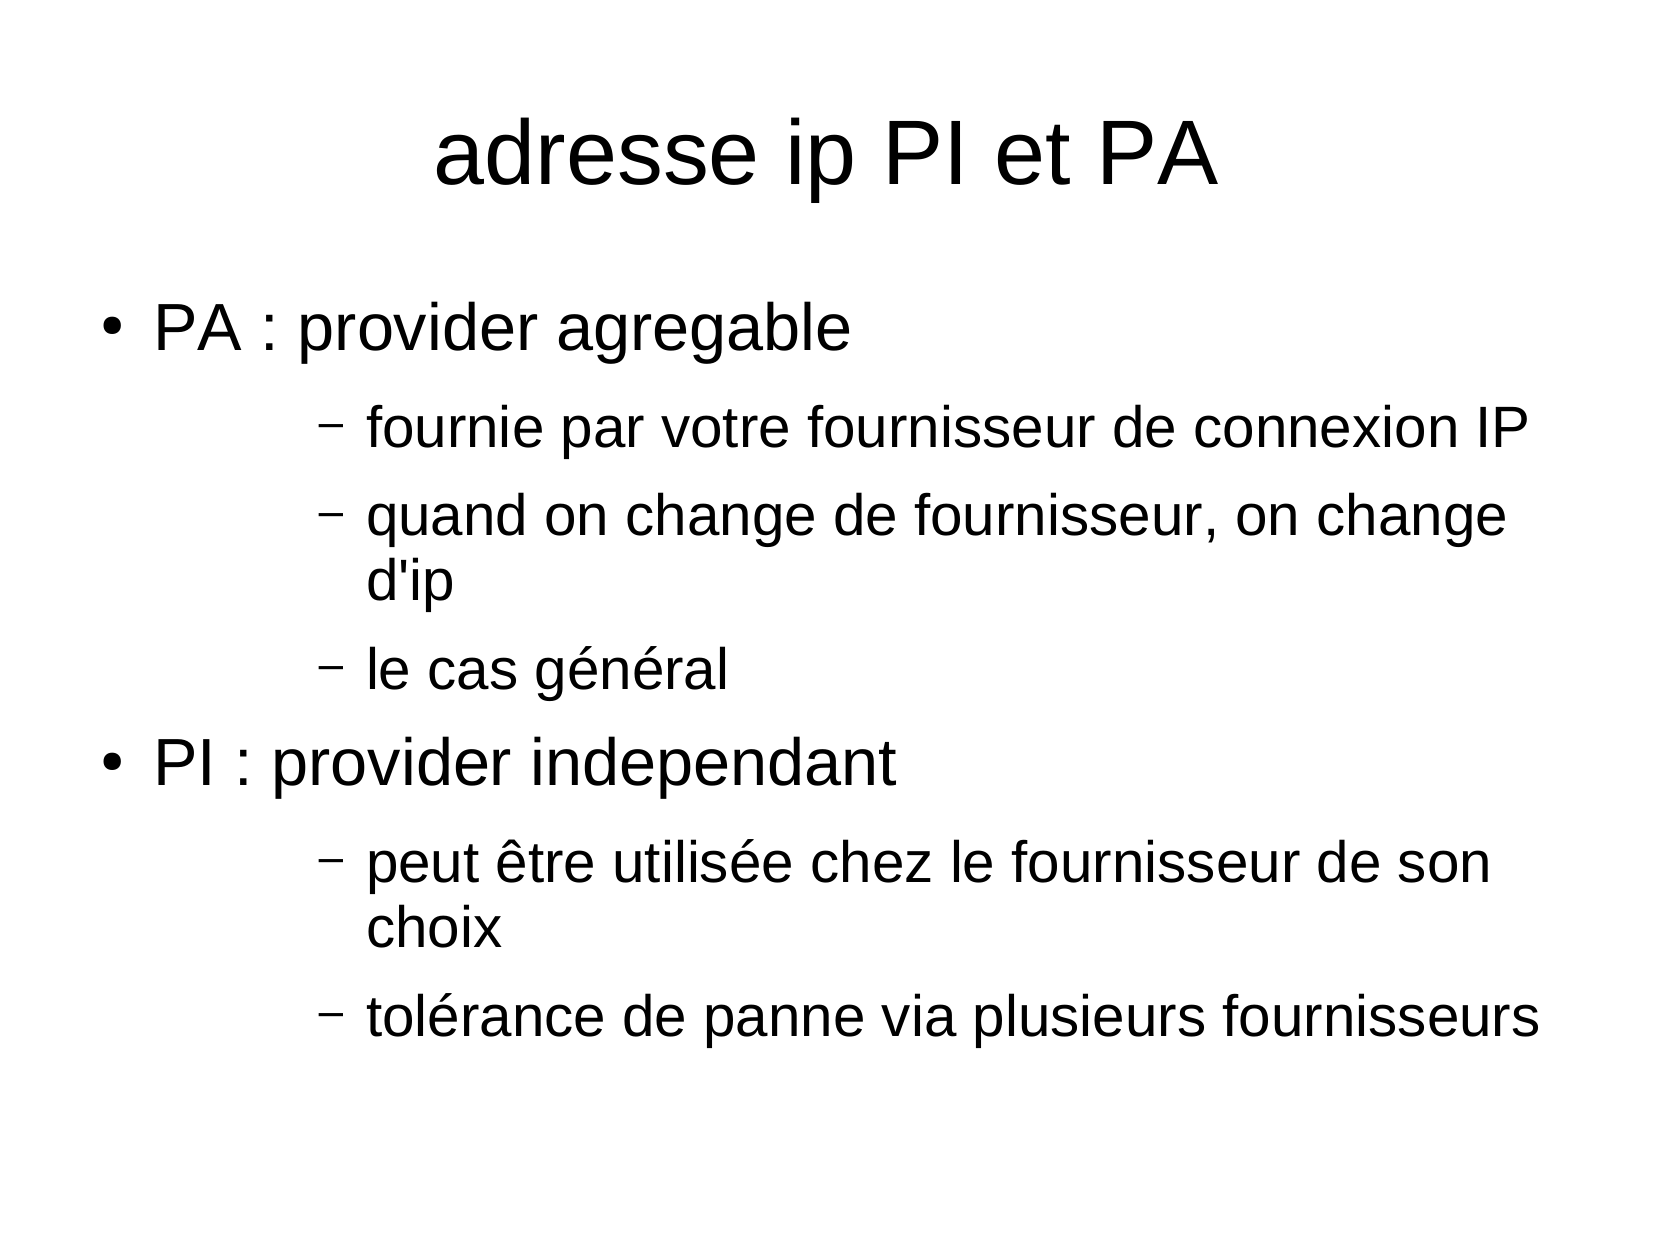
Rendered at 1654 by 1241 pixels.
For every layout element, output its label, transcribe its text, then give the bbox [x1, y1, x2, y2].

list PA : provider agregable fournie par votre fournisseur de connexion IP quand on change de fournisseur, on change d'ip le cas général PI : provider independant peut être utilisée chez le fournisseur de son choix tolérance de panne via plusieurs fournisseurs [82, 290, 1571, 1051]
title adresse ip PI et PA [82, 49, 1571, 257]
